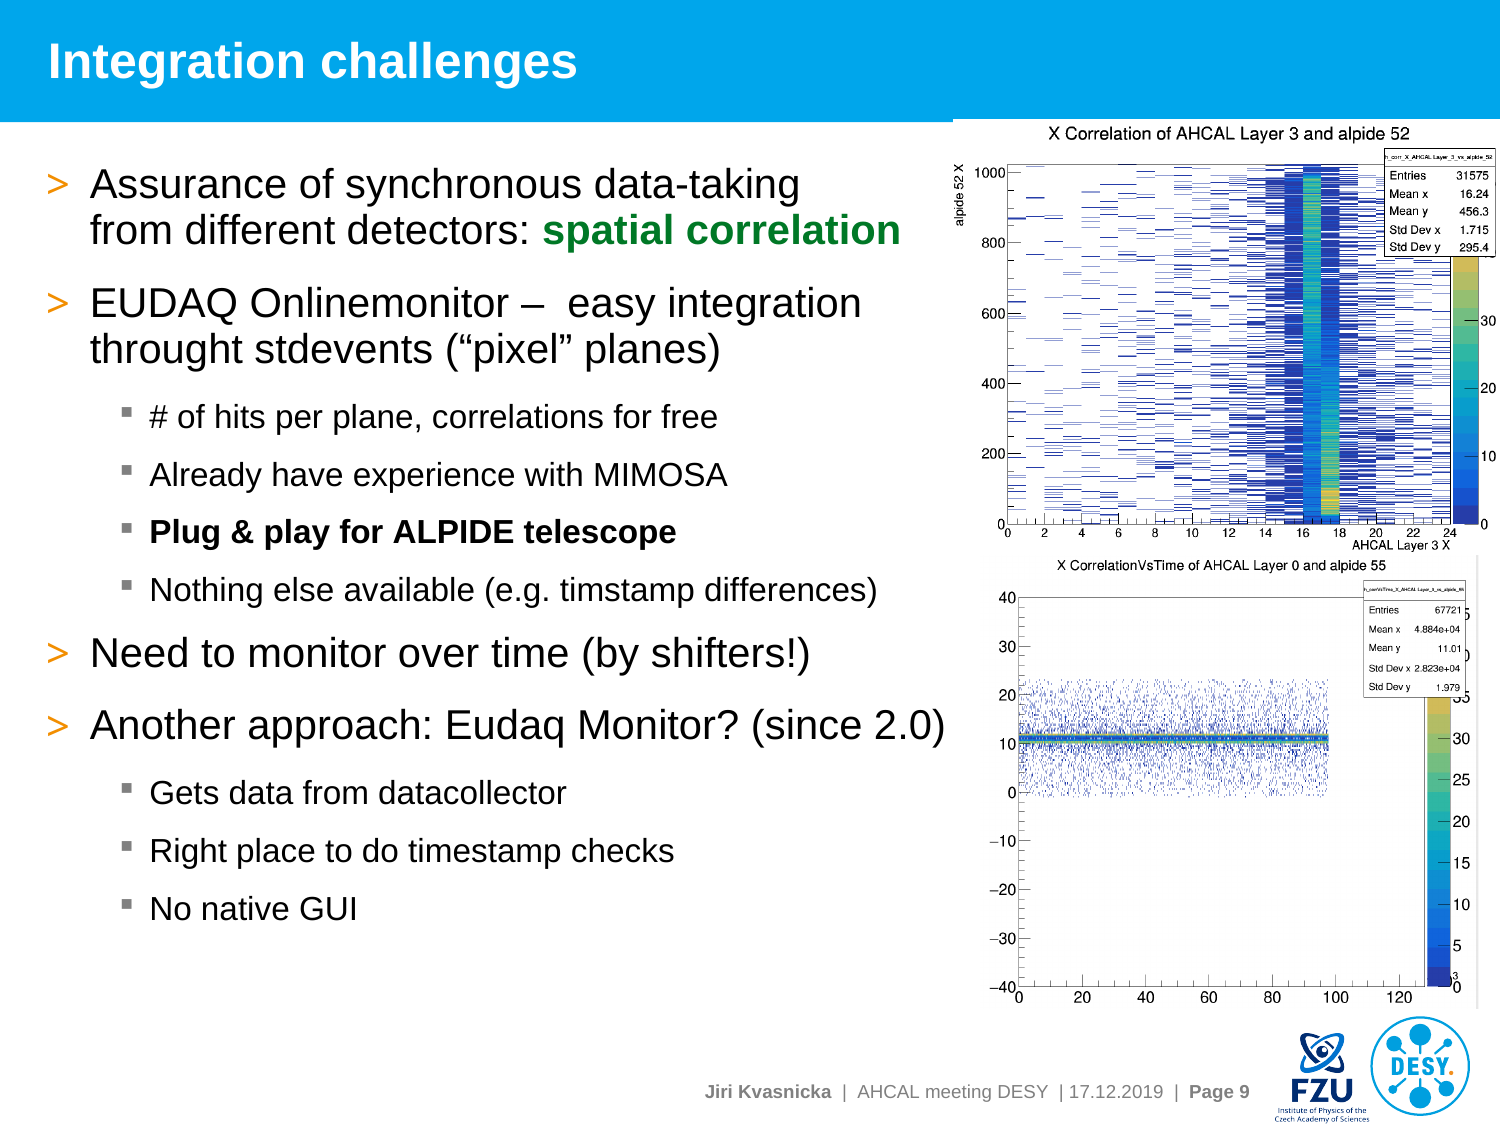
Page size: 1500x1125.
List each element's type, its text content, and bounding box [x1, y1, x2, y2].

picture [953, 120, 1500, 1009]
title Integration challenges [47, 16, 1446, 107]
picture [1269, 1027, 1375, 1125]
list Assurance of synchronous data-taking from different detectors: spatial correlation EUDAQ Onlinemonitor – easy integration throught stdevents (“pixel” planes) # of hits per plane, correlations for free Already have experience with MIMOSA Plug & play for ALPIDE telescope Nothing else available (e.g. timstamp differences) Need to monitor over time (by shifters!) Another approach: Eudaq Monitor? (since 2.0) Gets data from datacollector Right place to do timestamp checks No native GUI [46, 160, 976, 928]
